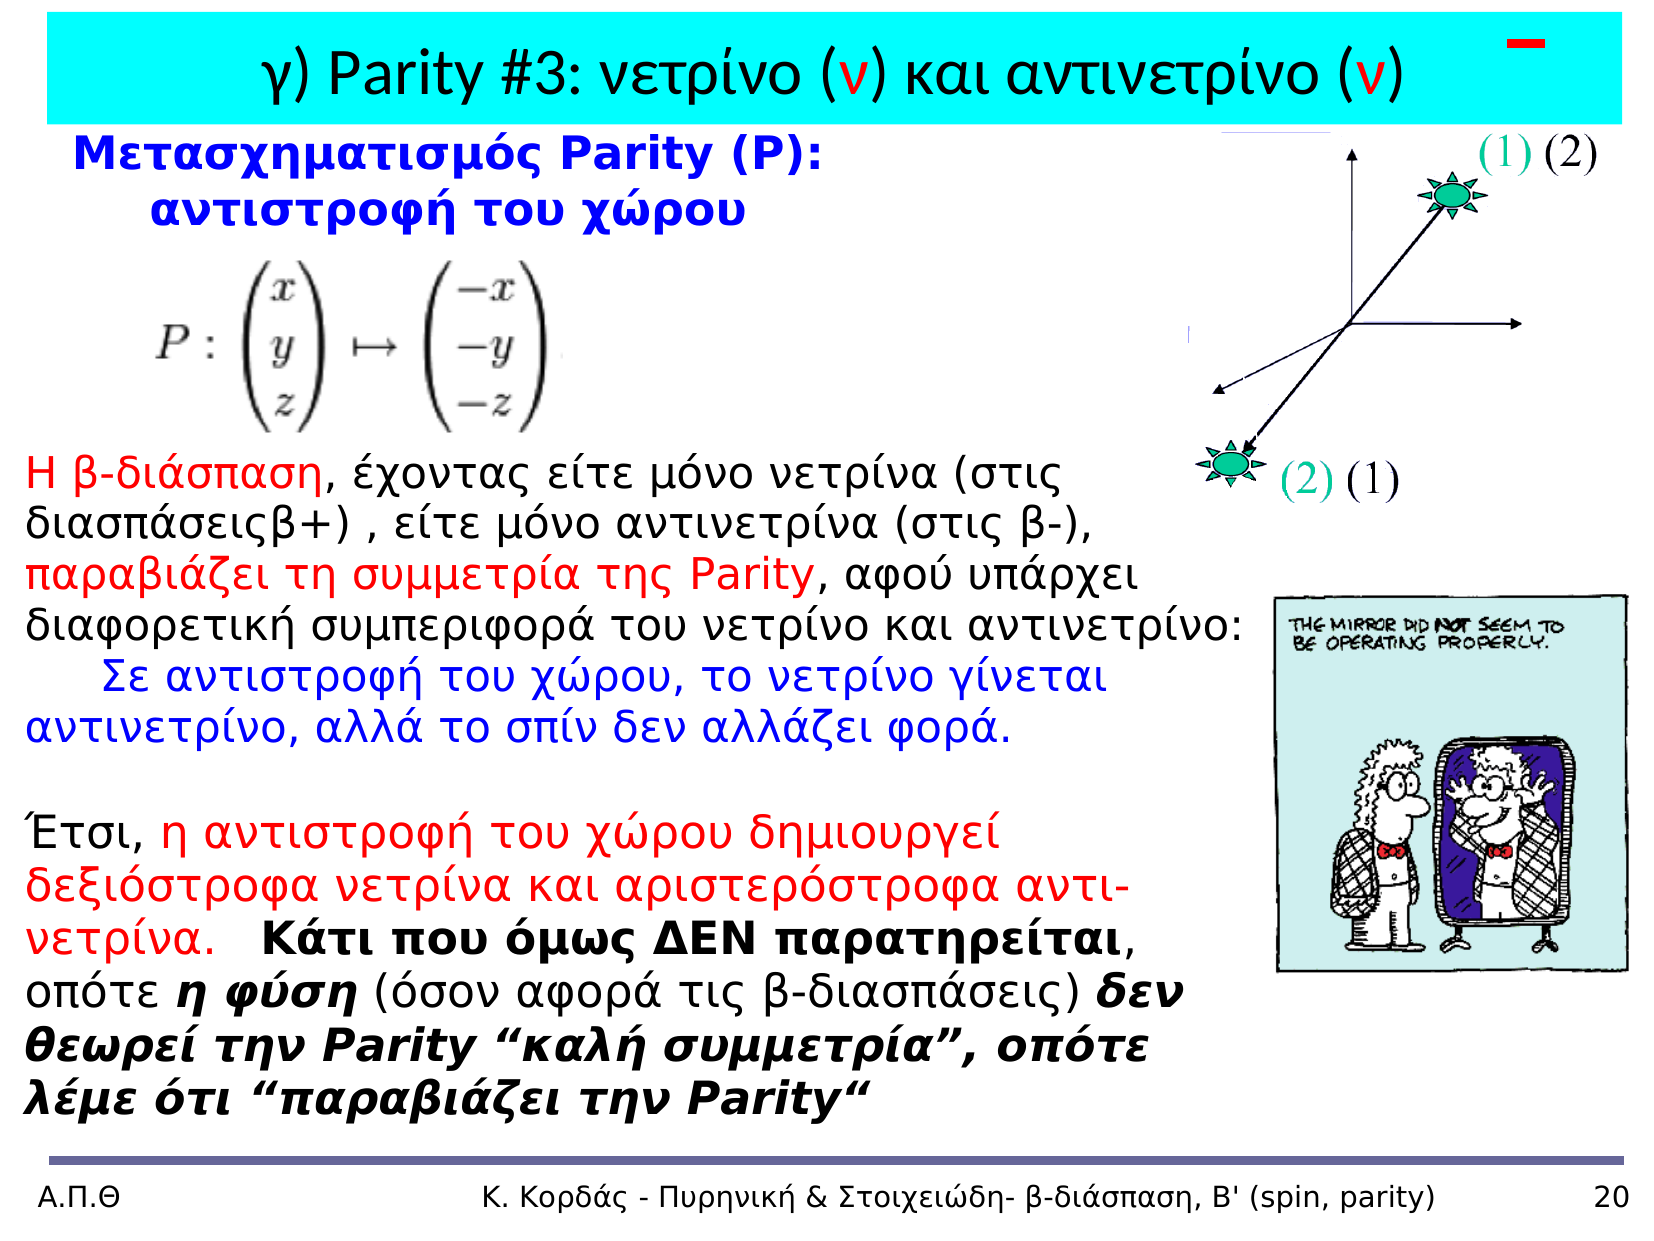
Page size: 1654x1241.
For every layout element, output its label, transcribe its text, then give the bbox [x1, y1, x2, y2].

text_box γ) Parity #3: νετρίνο (ν) και αντινετρίνο (ν) [47, 11, 1623, 125]
picture [120, 253, 563, 447]
picture [1188, 132, 1600, 504]
picture [1251, 583, 1654, 976]
text_box Μετασχηματισμός Parity (P): αντιστροφή του χώρου [25, 115, 871, 243]
text_box Η β-διάσπαση, έχοντας είτε μόνο νετρίνα (στις διασπάσειςβ+) , είτε μόνο αντινετρίνα (στις β-), παραβιάζει τη συμμετρία της Parity, αφού υπάρχει διαφορετική συμπεριφορά του νετρίνο και αντινετρίνο: Σε αντιστροφή του χώρου, το νετρίνο γίνεται αντινετρίνο, αλλά το σπίν δεν αλλάζει φορά. Έτσι, η αντιστροφή του χώρου δημιουργεί δεξιόστροφα νετρίνα και αριστερόστροφα αντι-νετρίνα. Κάτι που όμως ΔΕΝ παρατηρείται, οπότε η φύση (όσον αφορά τις β-διασπάσεις) δεν θεωρεί την Parity “καλή συμμετρία”, οπότε λέμε ότι “παραβιάζει την Parity“ [9, 440, 1276, 1138]
